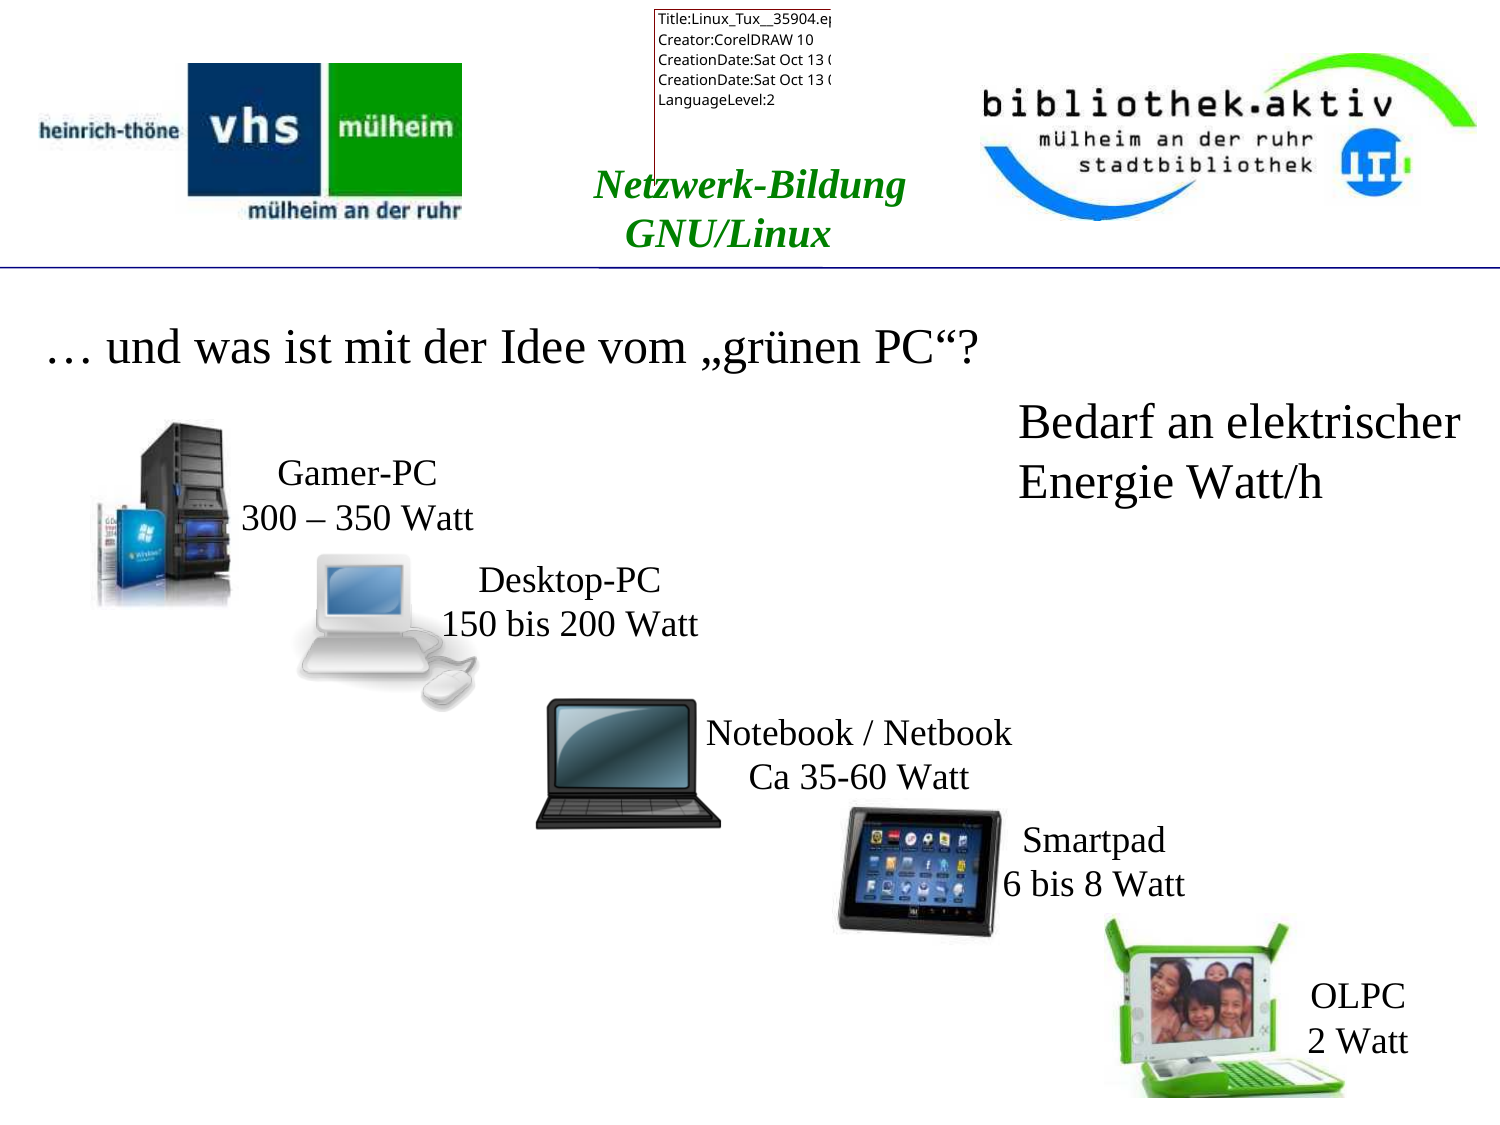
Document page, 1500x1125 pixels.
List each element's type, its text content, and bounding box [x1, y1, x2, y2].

text_box Desktop-PC 150 bis 200 Watt [491, 549, 721, 662]
text_box Bedarf an elektrischer Energie Watt/h [1003, 383, 1477, 532]
picture [832, 821, 1010, 949]
text_box Smartpad 6 bis 8 Watt [944, 809, 1244, 928]
picture [653, 8, 831, 151]
picture [1104, 913, 1347, 1099]
picture [82, 419, 247, 610]
text_box OLPC 2 Watt [1269, 965, 1447, 1081]
text_box Notebook / Netbook Ca 35-60 Watt [727, 702, 1040, 821]
text_box Gamer-PC 300 – 350 Watt [206, 442, 509, 548]
picture [283, 548, 491, 733]
text_box Netzwerk-Bildung GNU/Linux [578, 151, 934, 266]
picture [980, 53, 1477, 221]
picture [38, 63, 462, 220]
picture [519, 661, 727, 869]
text_box … und was ist mit der Idee vom „grünen PC“? [29, 309, 1123, 384]
